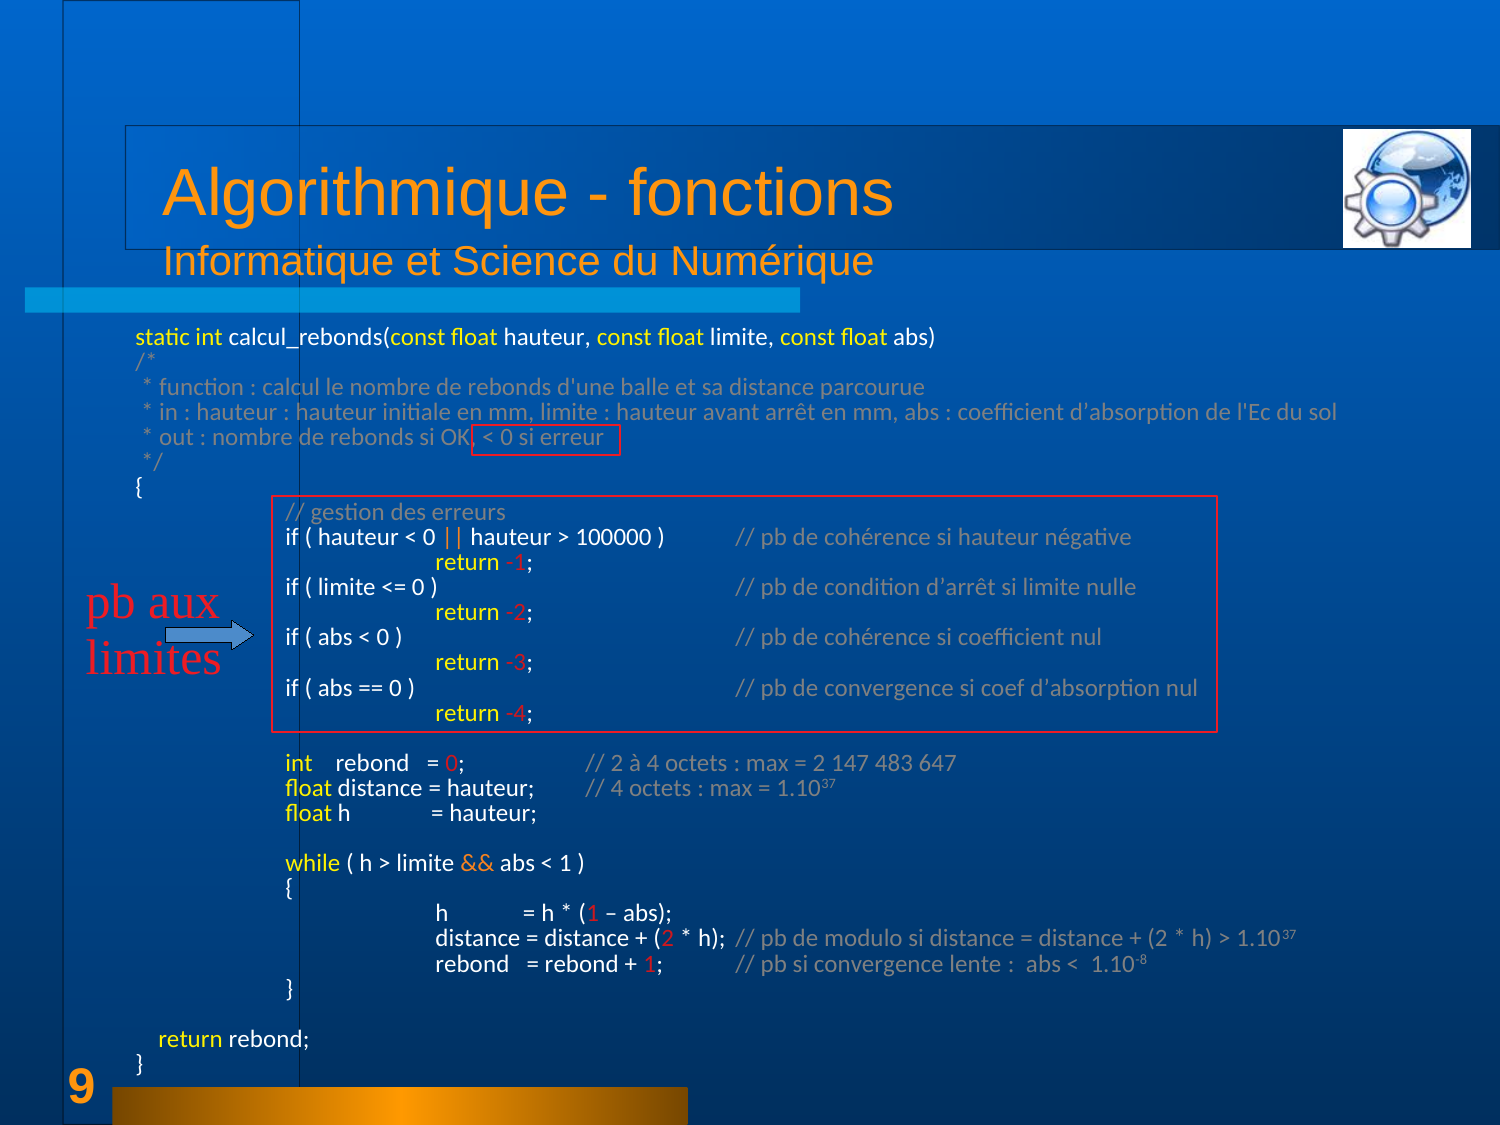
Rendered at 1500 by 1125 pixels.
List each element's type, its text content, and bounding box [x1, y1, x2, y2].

text_box pb aux limites [70, 566, 308, 693]
picture [1343, 129, 1471, 248]
text_box static int calcul_rebonds(const float hauteur, const float limite, const float abs) /* * function : calcul le nombre de rebonds d'une balle et sa distance parcourue * in : hauteur : hauteur initiale en mm, limite : hauteur avant arrêt en mm, abs : coefficient d’absorption de l'Ec du sol * out : nombre de rebonds si OK, < 0 si erreur */ { // gestion des erreurs if ( hauteur < 0 || hauteur > 100000 ) // pb de cohérence si hauteur négative return -1; if ( limite <= 0 ) // pb de condition d’arrêt si limite nulle return -2; if ( abs < 0 ) // pb de cohérence si coefficient nul return -3; if ( abs == 0 ) // pb de convergence si coef d’absorption nul return -4; int rebond = 0; // 2 à 4 octets : max = 2 147 483 647 float distance = hauteur; // 4 octets : max = 1.1037 float h = hauteur; while ( h > limite && abs < 1 ) { h = h * (1 – abs); distance = distance + (2 * h); // pb de modulo si distance = distance + (2 * h) > 1.1037 rebond = rebond + 1; // pb si convergence lente : abs < 1.10-8 } return rebond; } [120, 319, 1479, 1123]
text_box static int calcul_rebonds(const float hauteur, const float limite, const float abs) /* * function : calcul le nombre de rebonds d'une balle et sa distance parcourue * in : hauteur : hauteur initiale en mm, limite : hauteur avant arrêt en mm, abs : coefficient d’absorption de l'Ec du sol * out : nombre de rebonds si OK, < 0 si erreur */ { // gestion des erreurs if ( hauteur < 0 || hauteur > 100000 ) // pb de cohérence si hauteur négative return -1; if ( limite <= 0 ) // pb de condition d’arrêt si limite nulle return -2; if ( abs < 0 ) // pb de cohérence si coefficient nul return -3; if ( abs == 0 ) // pb de convergence si coef d’absorption nul return -4; int rebond = 0; // 2 à 4 octets : max = 2 147 483 647 float distance = hauteur; // 4 octets : max = 1.1037 float h = hauteur; while ( h > limite && abs < 1 ) { h = h * (1 – abs); distance = distance + (2 * h); // pb de modulo si distance = distance + (2 * h) > 1.1037 rebond = rebond + 1; // pb si convergence lente : abs < 1.10-8 } return rebond; } [273, 497, 1216, 731]
